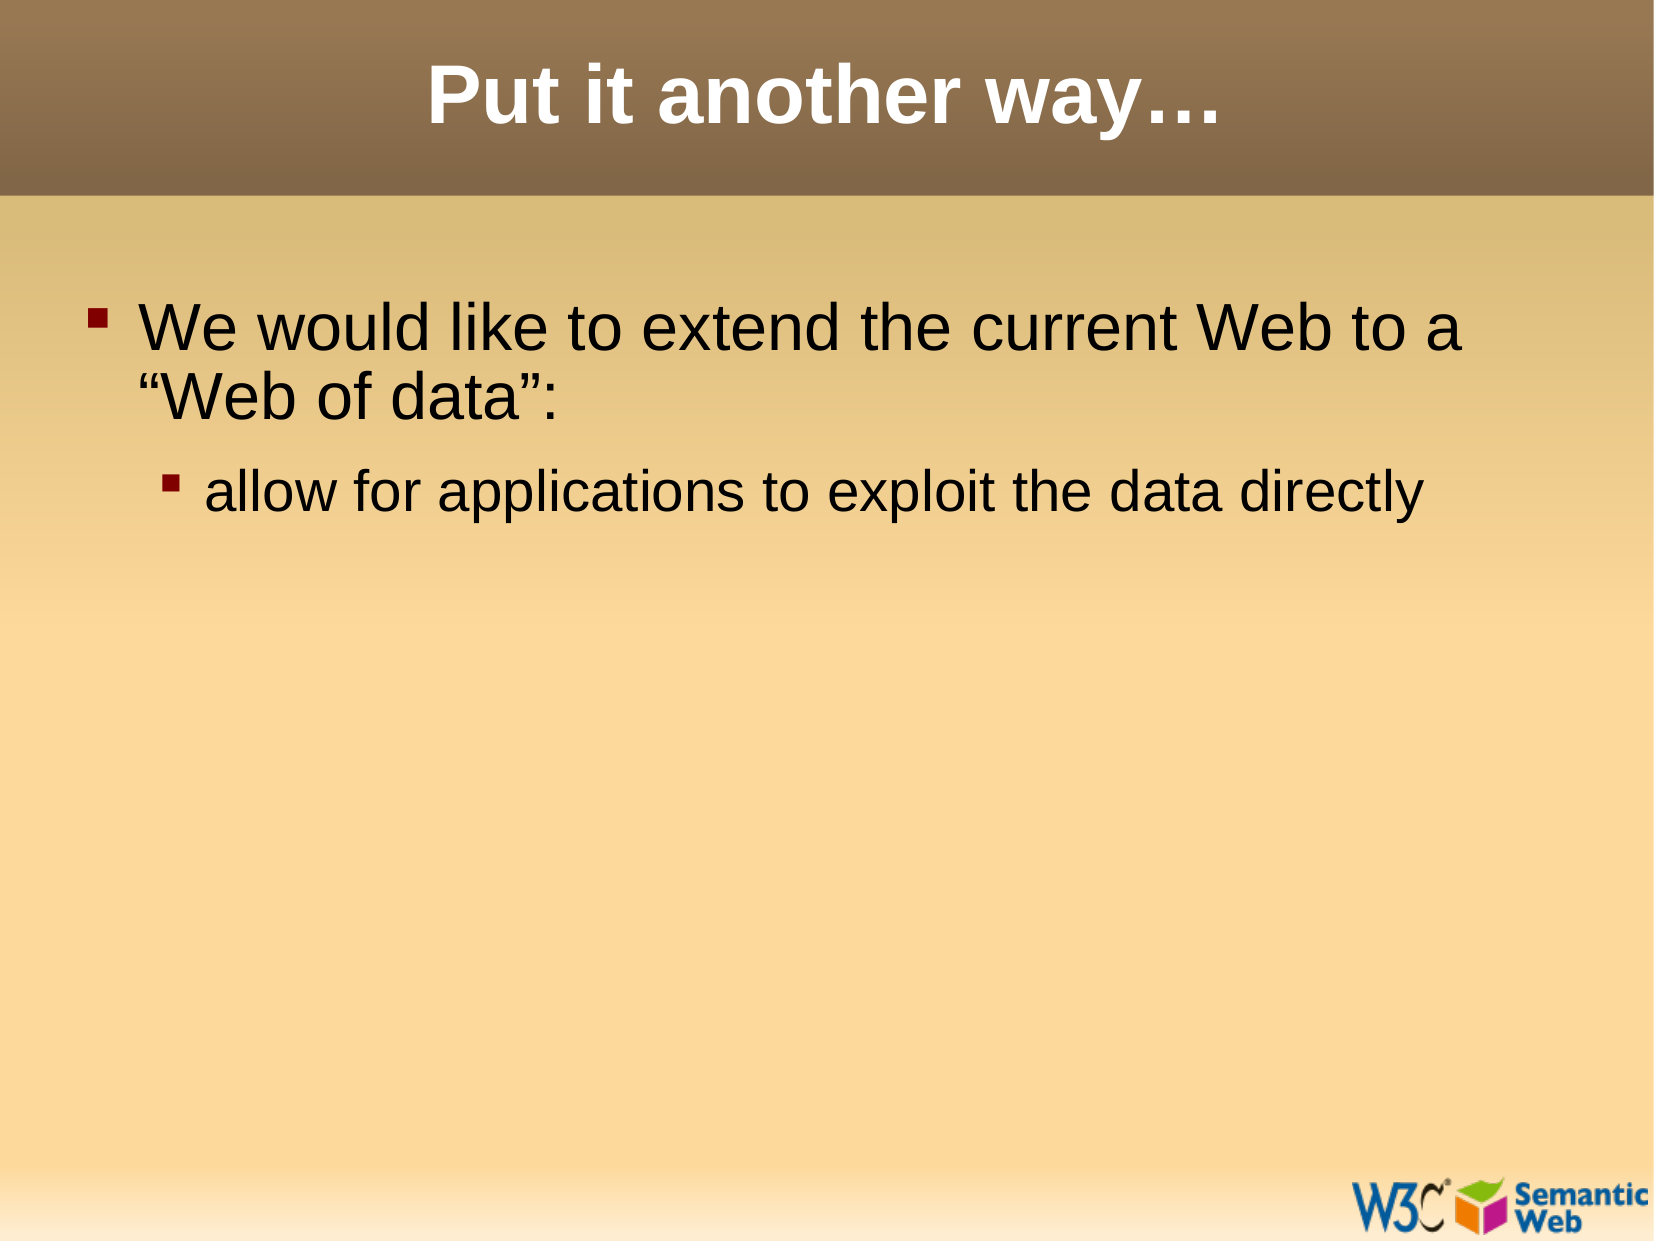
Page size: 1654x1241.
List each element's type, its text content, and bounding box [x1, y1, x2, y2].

picture [0, 196, 1654, 1241]
title Put it another way… [0, 0, 1654, 196]
list We would like to extend the current Web to a “Web of data”: allow for applications to exploit the data directly [82, 290, 1571, 1109]
